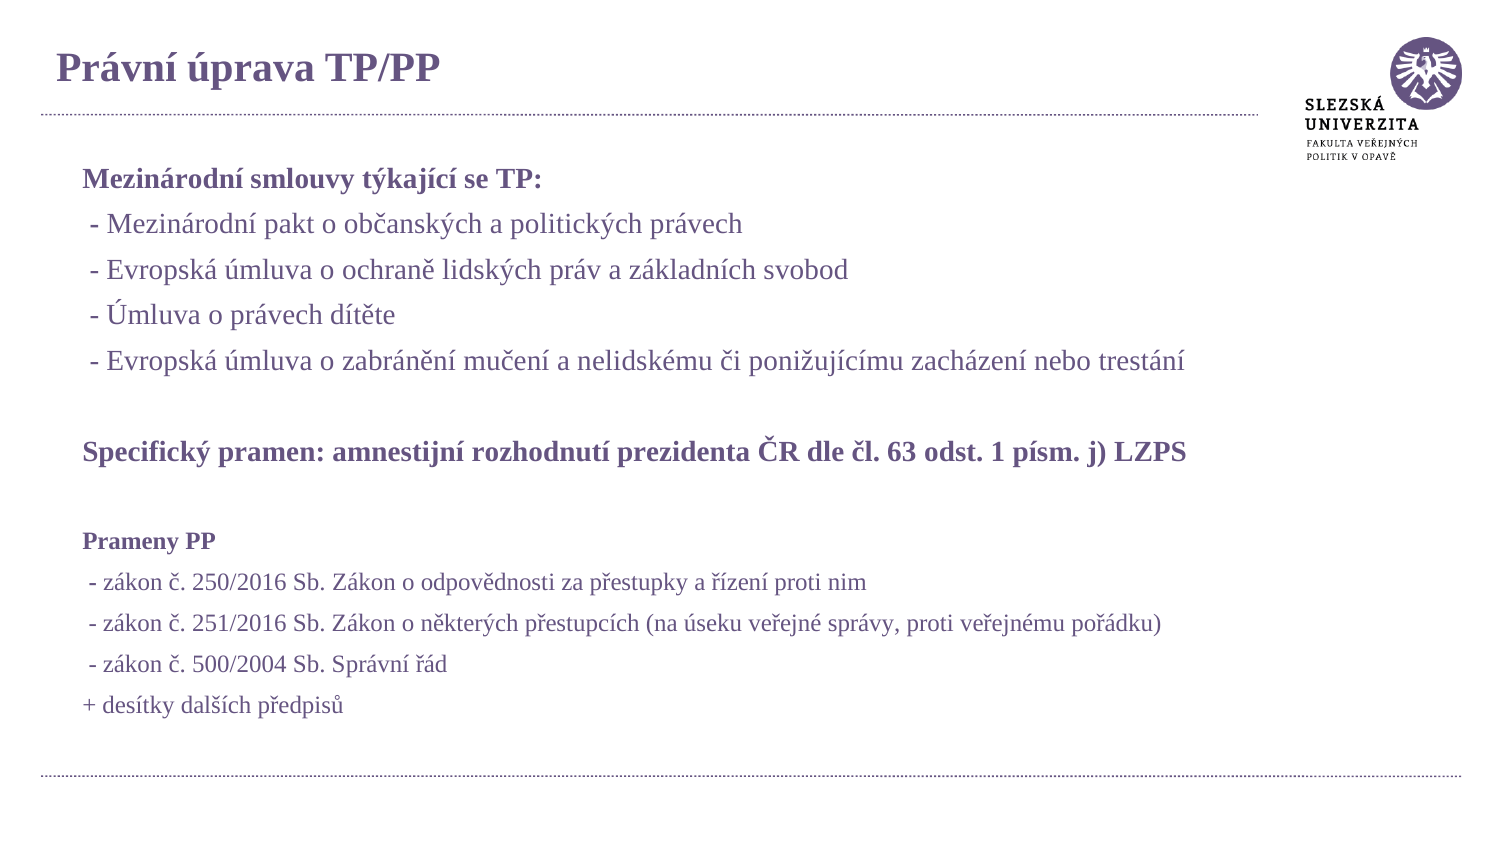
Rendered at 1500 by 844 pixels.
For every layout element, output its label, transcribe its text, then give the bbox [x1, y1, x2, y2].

title Právní úprava TP/PP [41, 32, 984, 116]
text_box Mezinárodní smlouvy týkající se TP: - Mezinárodní pakt o občanských a politických právech - Evropská úmluva o ochraně lidských práv a základních svobod - Úmluva o právech dítěte - Evropská úmluva o zabránění mučení a nelidskému či ponižujícímu zacházení nebo trestání Specifický pramen: amnestijní rozhodnutí prezidenta ČR dle čl. 63 odst. 1 písm. j) LZPS Prameny PP - zákon č. 250/2016 Sb. Zákon o odpovědnosti za přestupky a řízení proti nim - zákon č. 251/2016 Sb. Zákon o některých přestupcích (na úseku veřejné správy, proti veřejnému pořádku) - zákon č. 500/2004 Sb. Správní řád + desítky dalších předpisů [67, 154, 1292, 746]
